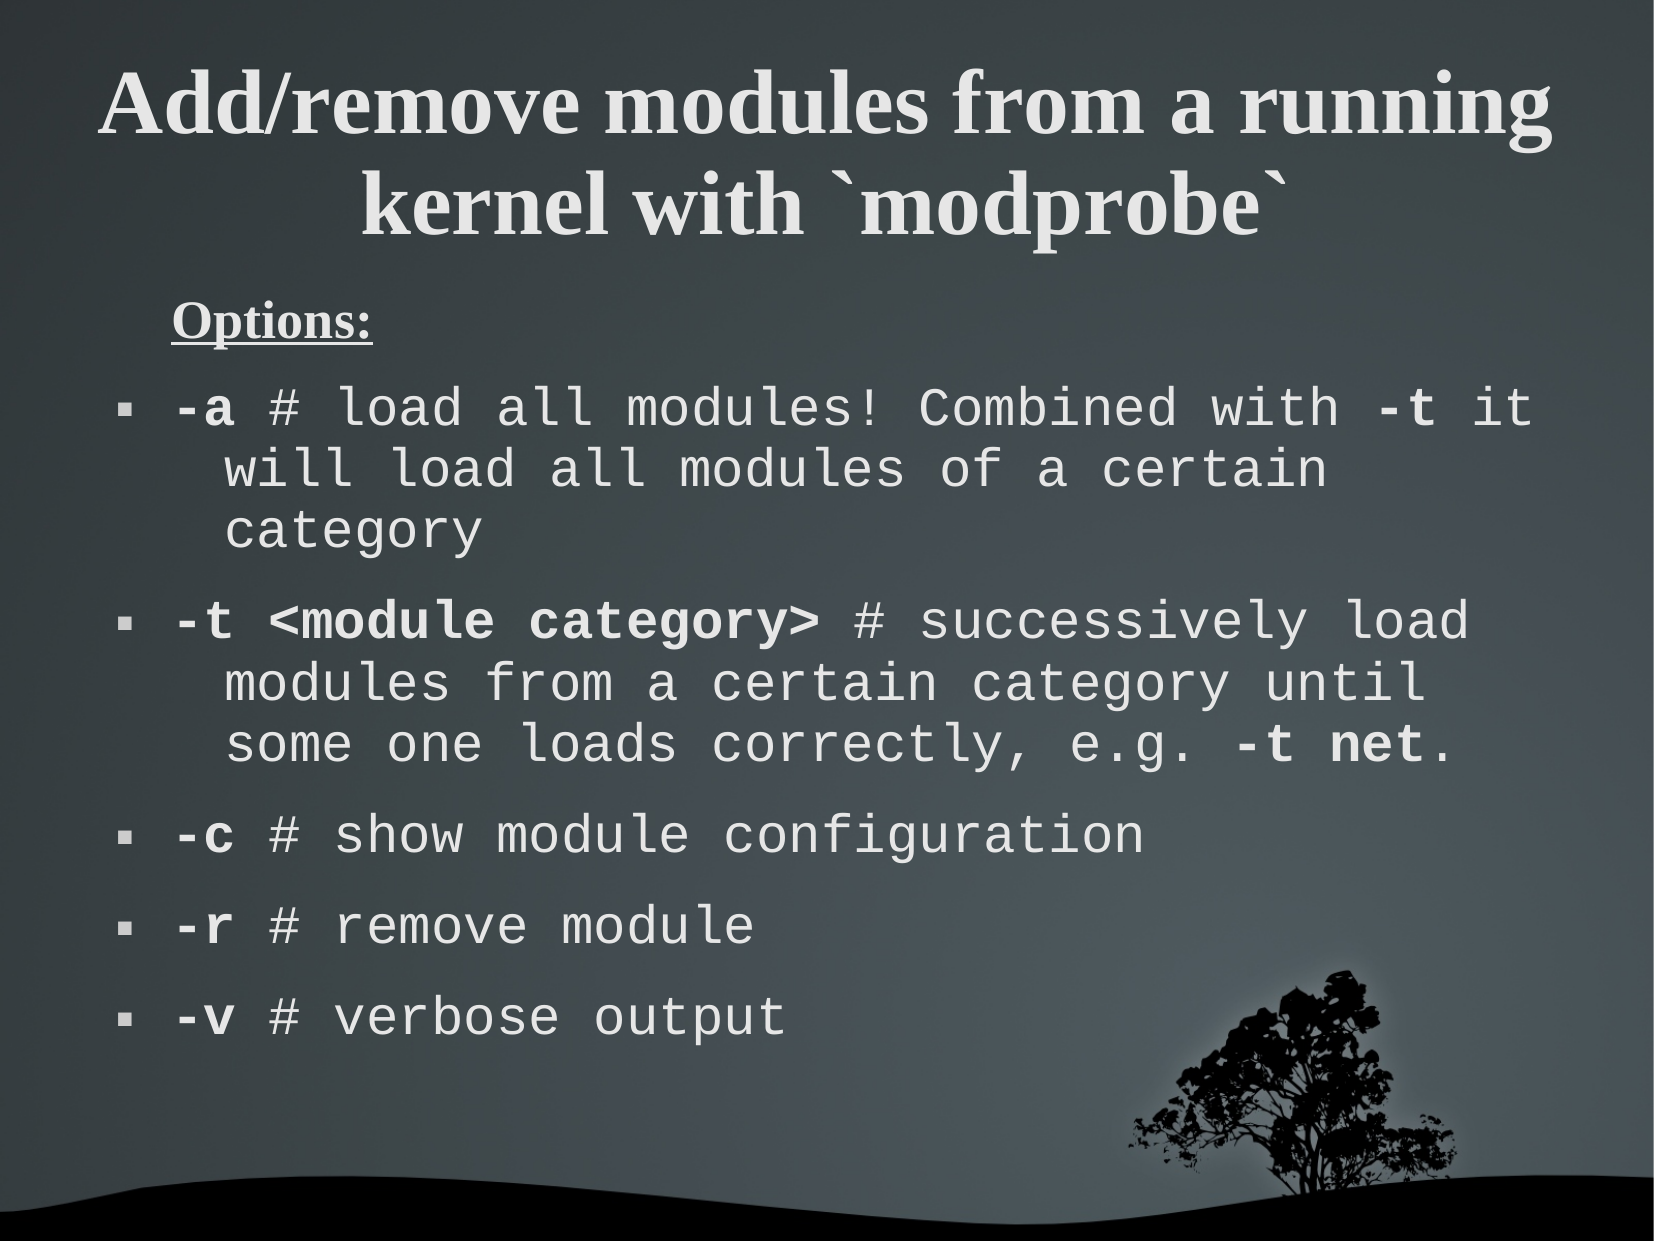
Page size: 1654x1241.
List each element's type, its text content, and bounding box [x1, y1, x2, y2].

title Add/remove modules from a running kernel with `modprobe` [82, 33, 1571, 274]
list Options: -a # load all modules! Combined with -t it will load all modules of a certain category -t <module category> # successively load modules from a certain category until some one loads correctly, e.g. -t net. -c # show module configuration -r # remove module -v # verbose output [82, 290, 1571, 1230]
picture [0, 0, 1654, 1241]
